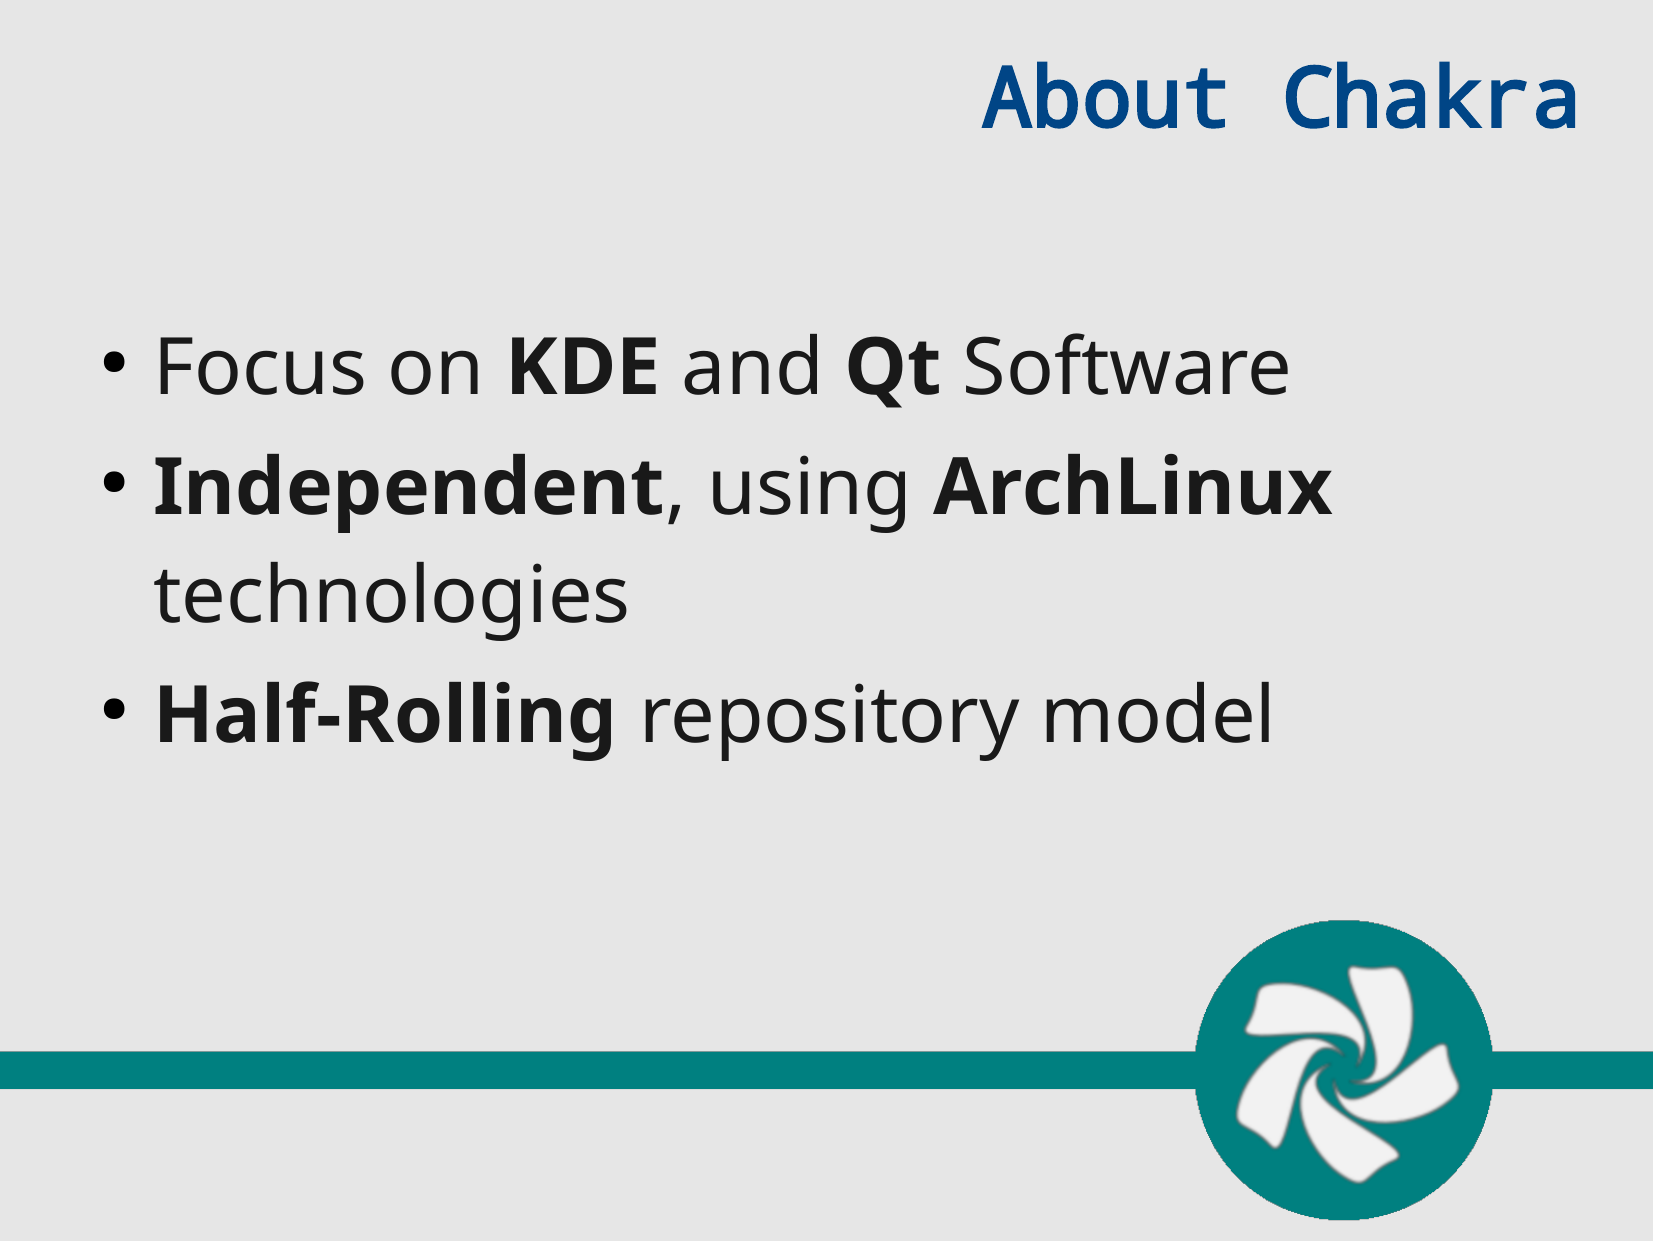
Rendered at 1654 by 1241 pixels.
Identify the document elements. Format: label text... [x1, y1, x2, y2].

picture [0, 909, 1653, 1241]
list Focus on KDE and Qt Software Independent, using ArchLinux technologies Half-Rolling repository model [82, 309, 1636, 909]
title About Chakra [94, 0, 1583, 202]
